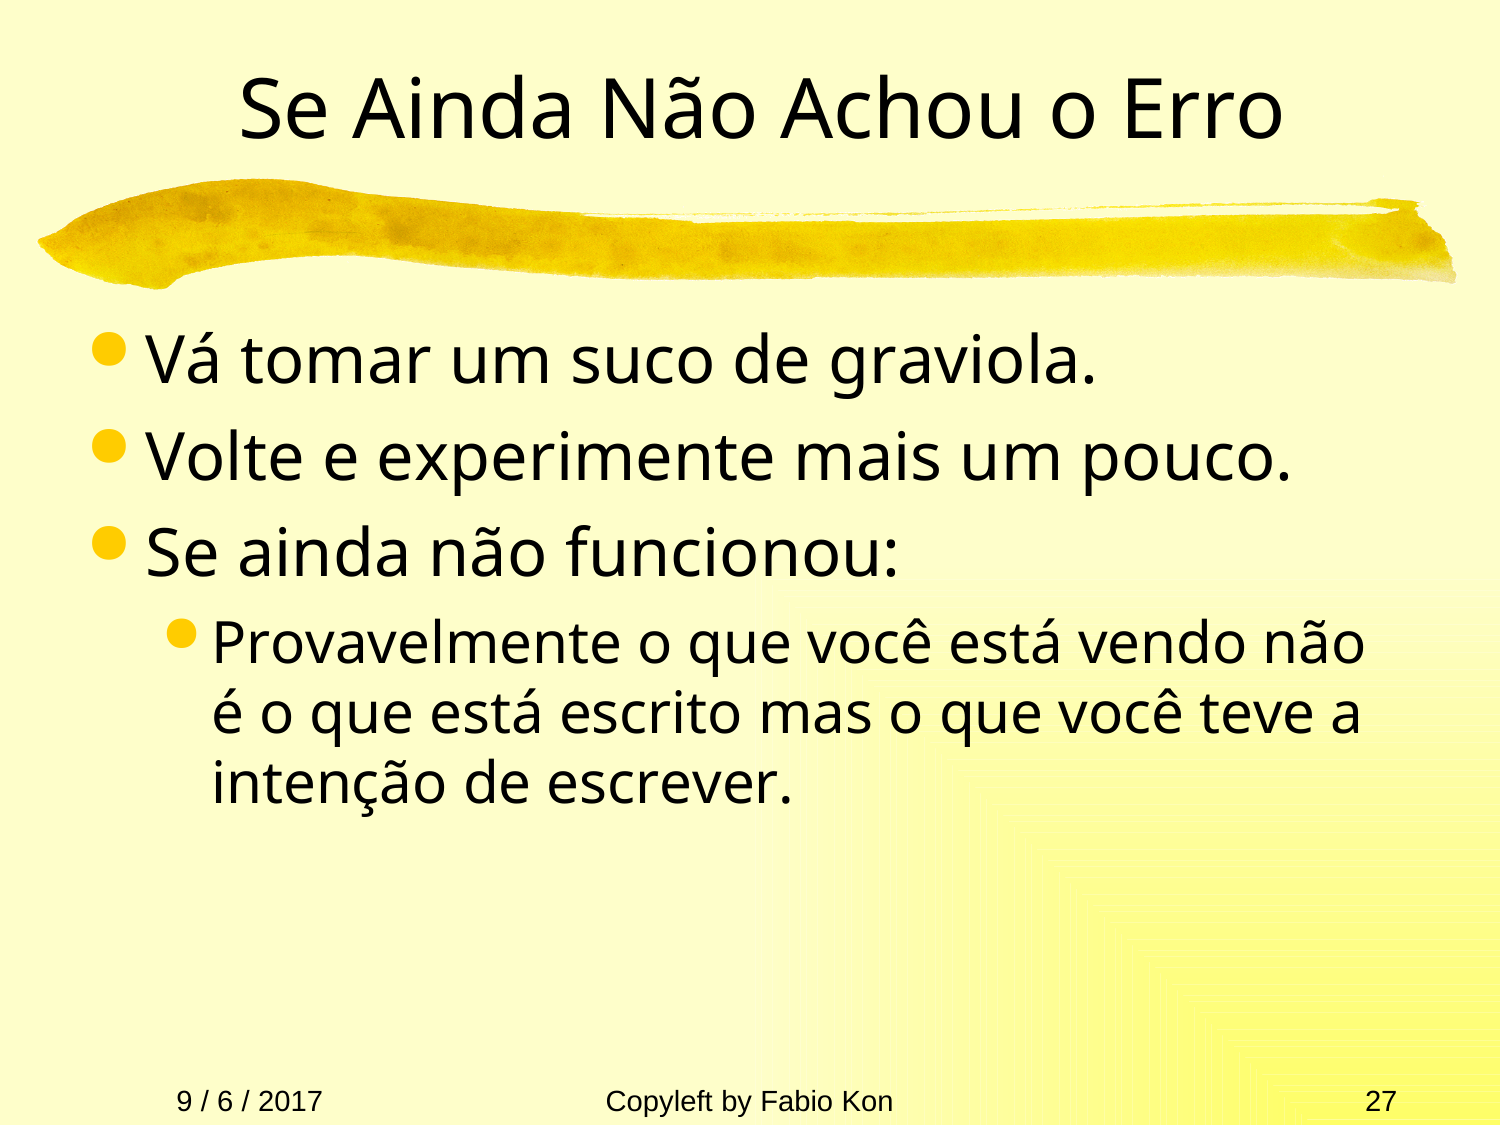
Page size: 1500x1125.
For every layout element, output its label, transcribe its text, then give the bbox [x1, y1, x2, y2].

picture [24, 174, 1463, 297]
list Vá tomar um suco de graviola. Volte e experimente mais um pouco. Se ainda não funcionou: Provavelmente o que você está vendo não é o que está escrito mas o que você teve a intenção de escrever. [74, 309, 1417, 994]
title Se Ainda Não Achou o Erro [125, 12, 1401, 163]
